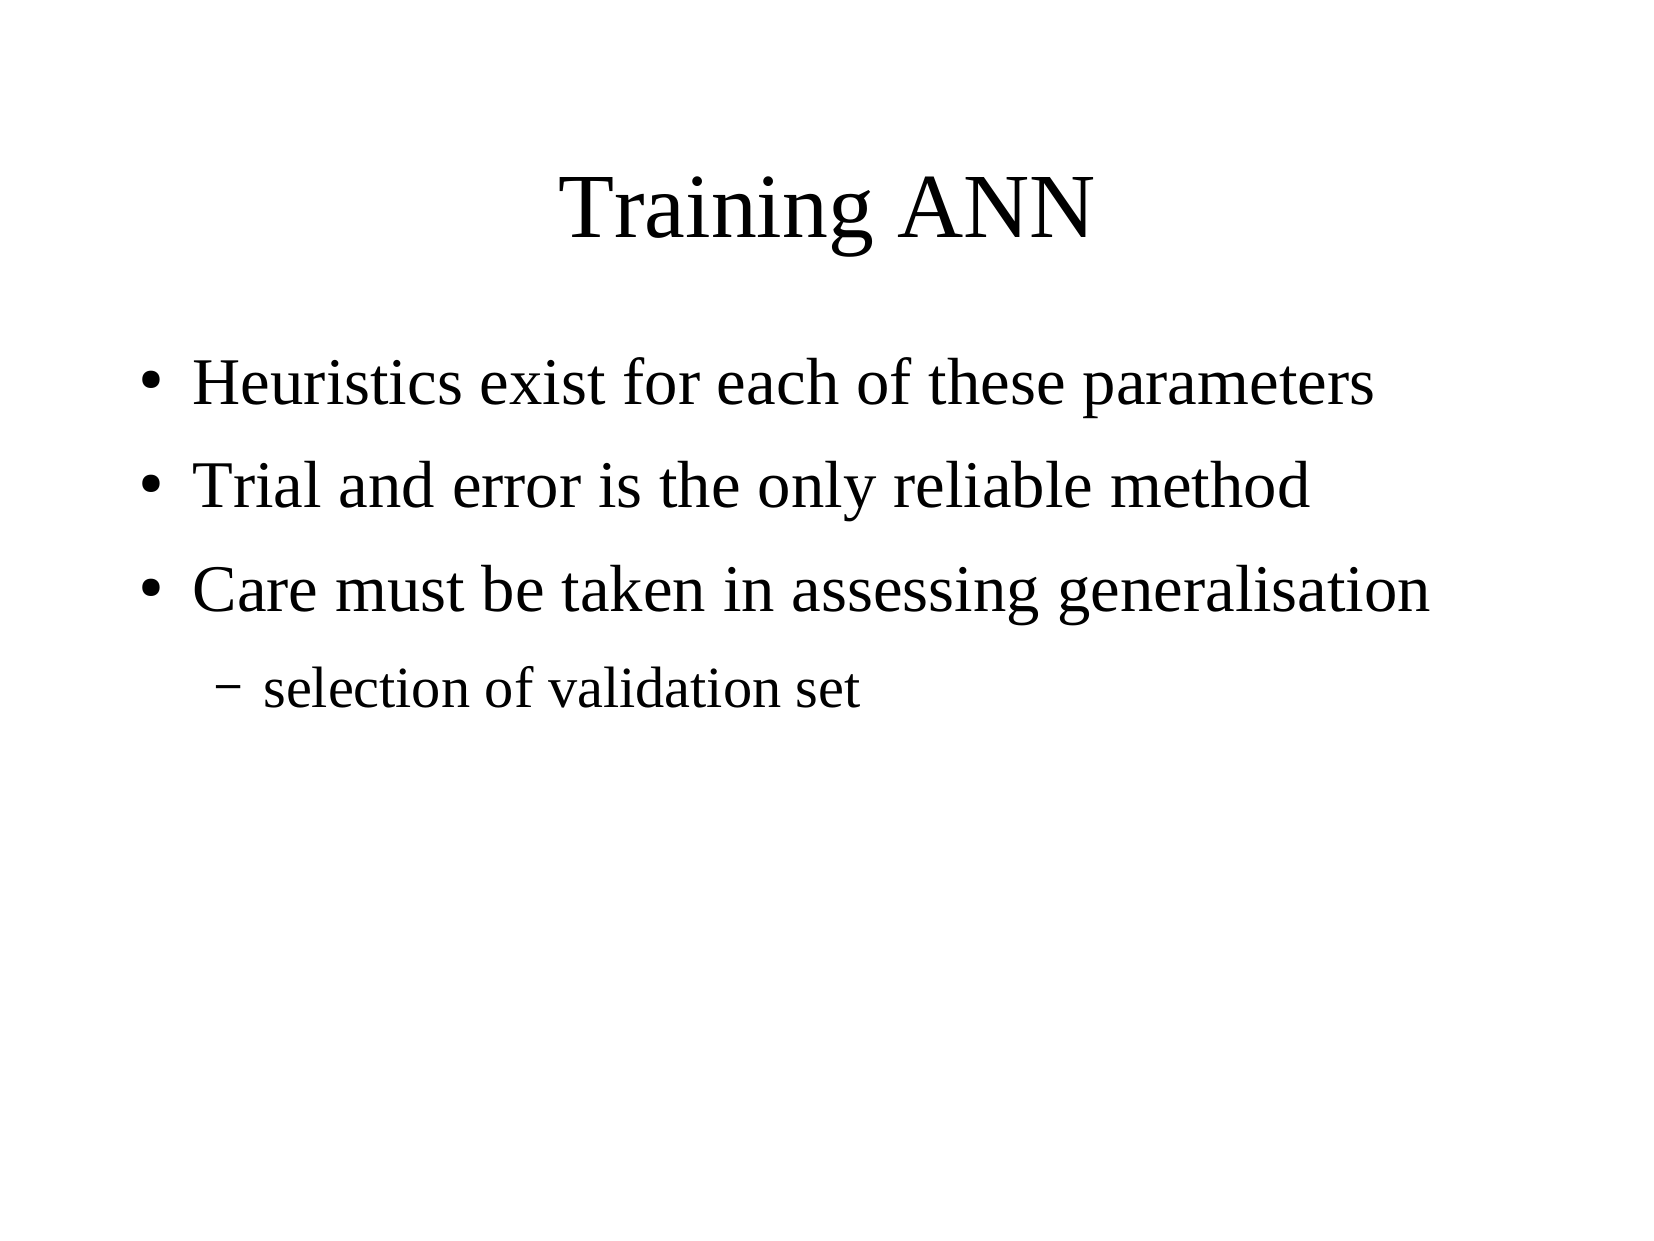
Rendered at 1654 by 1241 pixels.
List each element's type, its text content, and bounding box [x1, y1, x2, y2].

list Heuristics exist for each of these parameters Trial and error is the only reliable method Care must be taken in assessing generalisation selection of validation set [121, 344, 1534, 1127]
title Training ANN [121, 102, 1534, 311]
